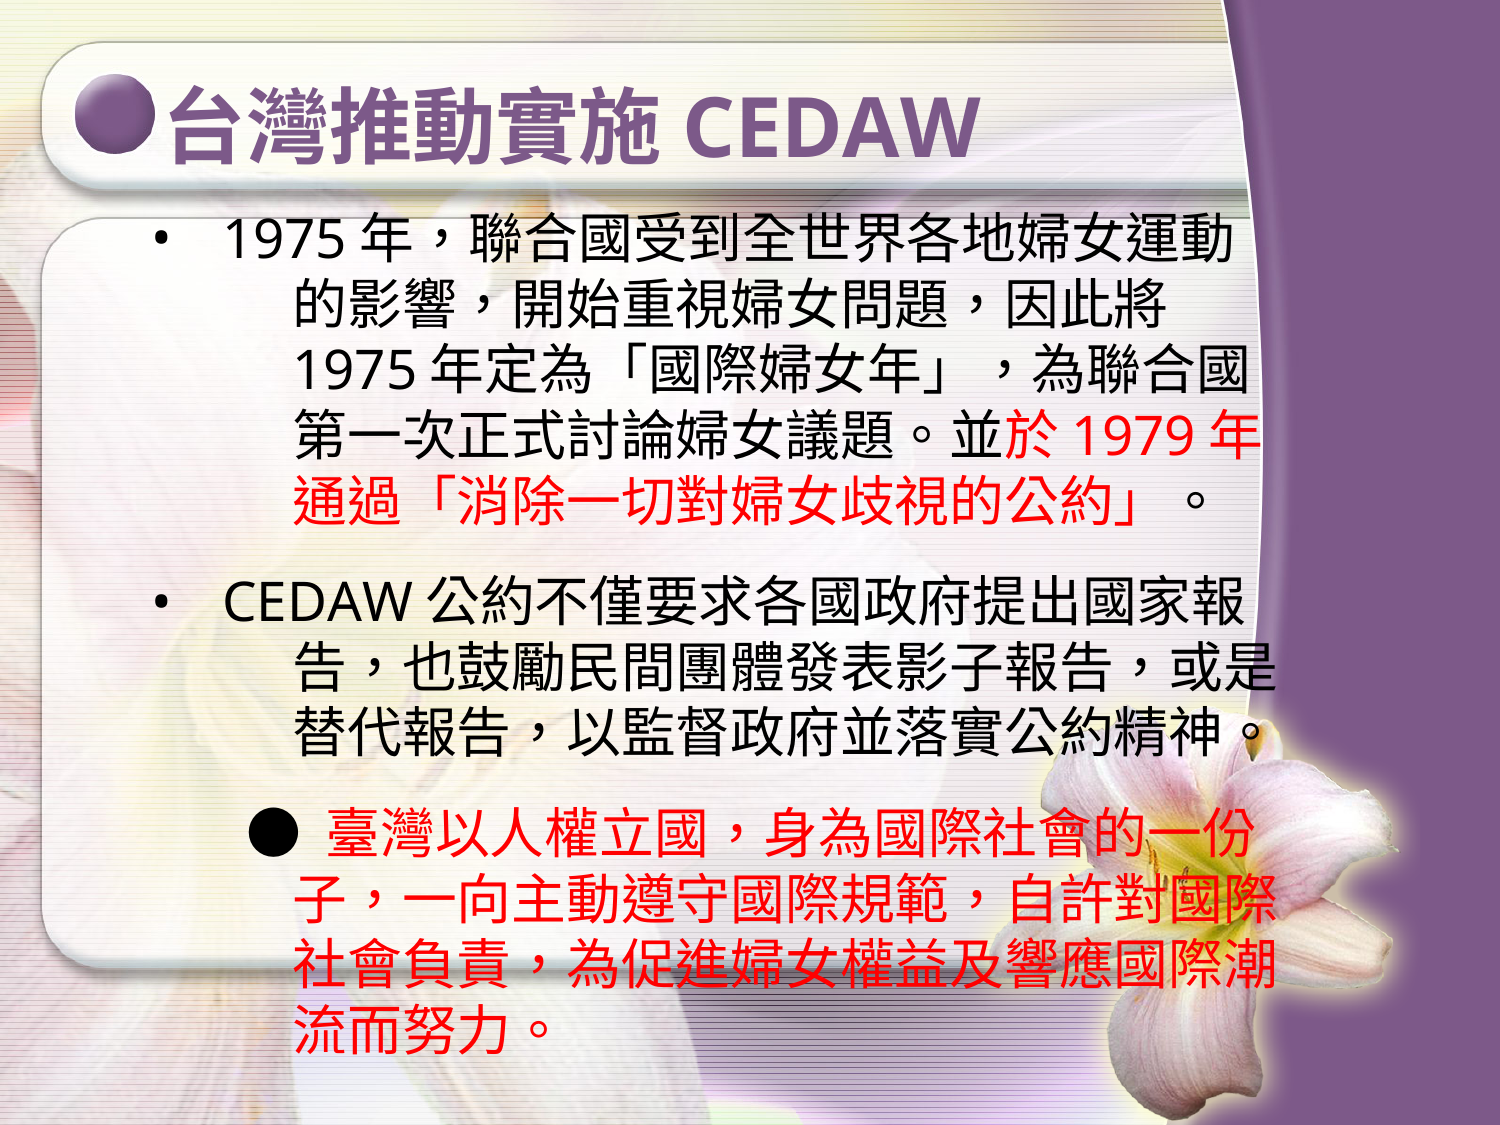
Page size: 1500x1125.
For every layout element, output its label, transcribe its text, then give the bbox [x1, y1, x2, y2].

list 1975年，聯合國受到全世界各地婦女運動的影響，開始重視婦女問題，因此將1975年定為「國際婦女年」，為聯合國第一次正式討論婦女議題。並於1979年通過「消除一切對婦女歧視的公約」。 CEDAW公約不僅要求各國政府提出國家報告，也鼓勵民間團體發表影子報告，或是替代報告，以監督政府並落實公約精神。 ● 臺灣以人權立國，身為國際社會的一份子，一向主動遵守國際規範，自許對國際社會負責，為促進婦女權益及響應國際潮流而努力。 [3, 196, 1303, 1092]
title 台灣推動實施CEDAW [147, 66, 1423, 163]
